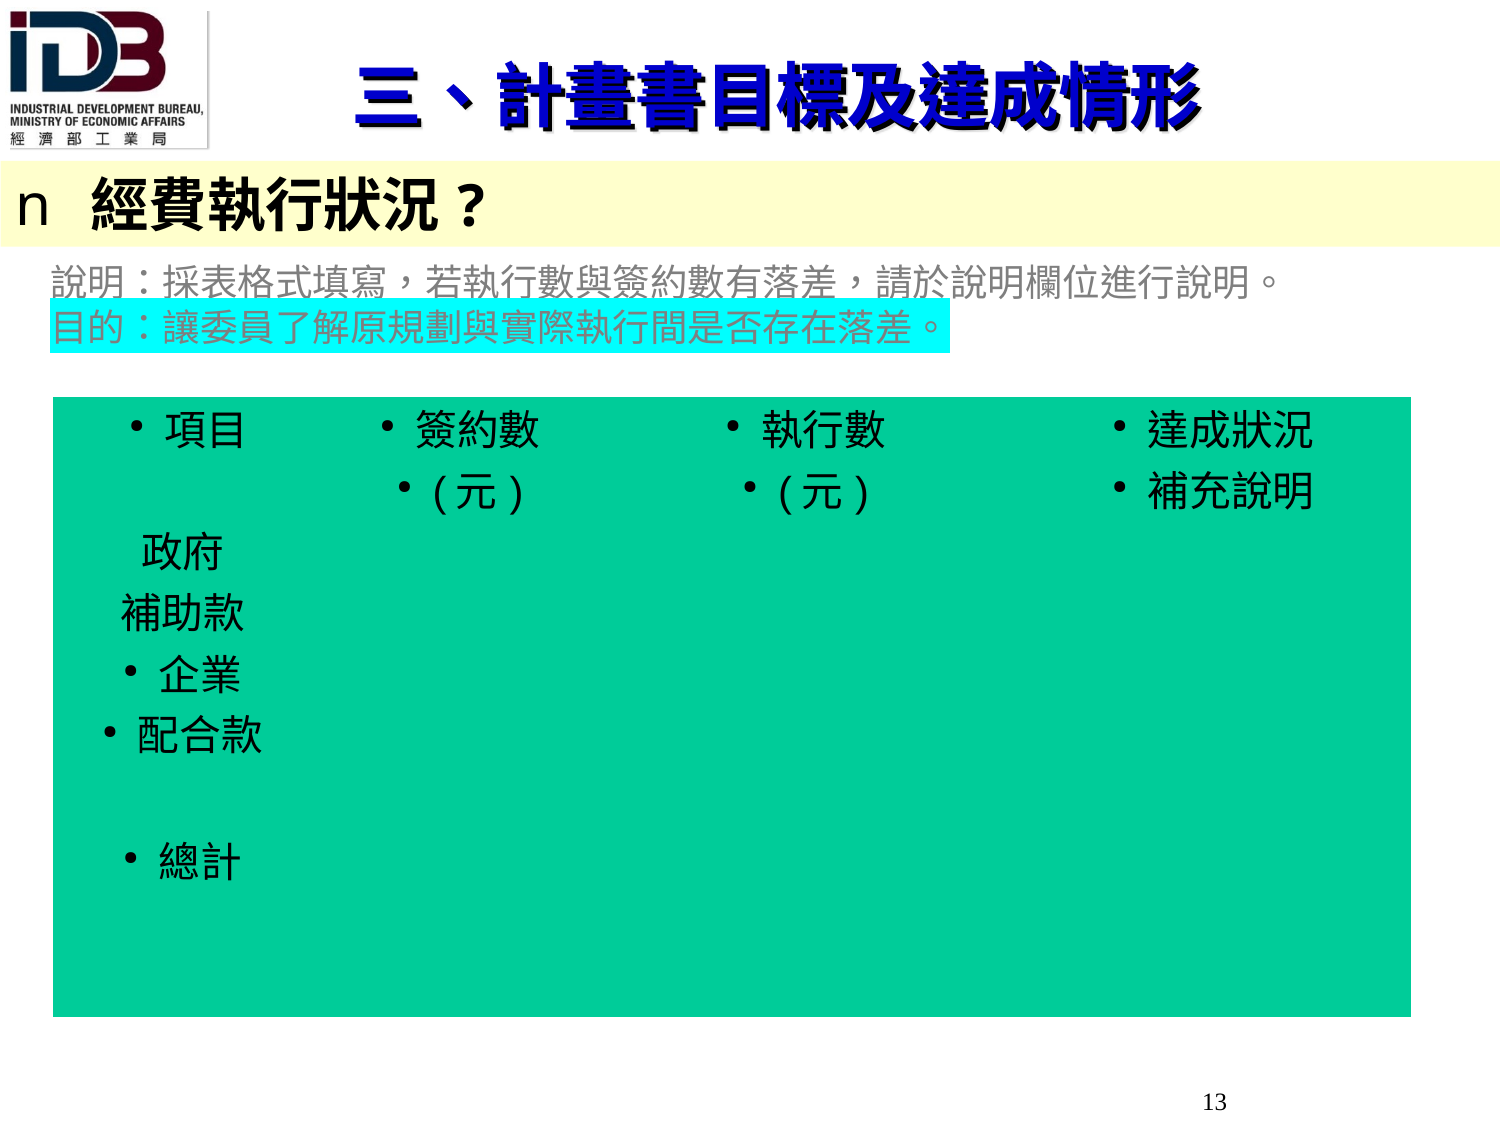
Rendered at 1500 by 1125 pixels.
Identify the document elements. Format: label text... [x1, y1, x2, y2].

table_cell [1016, 642, 1411, 829]
table_cell [325, 642, 596, 829]
table_cell [325, 829, 596, 1017]
table_cell [596, 642, 1016, 829]
table_cell 企業 配合款 [53, 642, 325, 829]
table_cell [1016, 829, 1411, 1017]
table_cell [1016, 520, 1411, 642]
table_cell [596, 520, 1016, 642]
table_cell [325, 520, 596, 642]
table_cell 政府 補助款 [53, 520, 325, 642]
text_box 經費執行狀況? [0, 160, 1500, 247]
table_header 項目 [53, 397, 325, 520]
table_header 簽約數 (元) [325, 397, 596, 520]
table_cell [596, 829, 1016, 1017]
text_box 12 [1187, 1078, 1500, 1125]
text_box 說明：採表格式填寫，若執行數與簽約數有落差，請於說明欄位進行說明。 目的：讓委員了解原規劃與實際執行間是否存在落差。 [35, 252, 1499, 357]
title 三、計畫書目標及達成情形 [0, 42, 1483, 145]
table_header 達成狀況 補充說明 [1016, 397, 1411, 520]
table_header 執行數 (元) [596, 397, 1016, 520]
table_cell 總計 [53, 829, 325, 1017]
